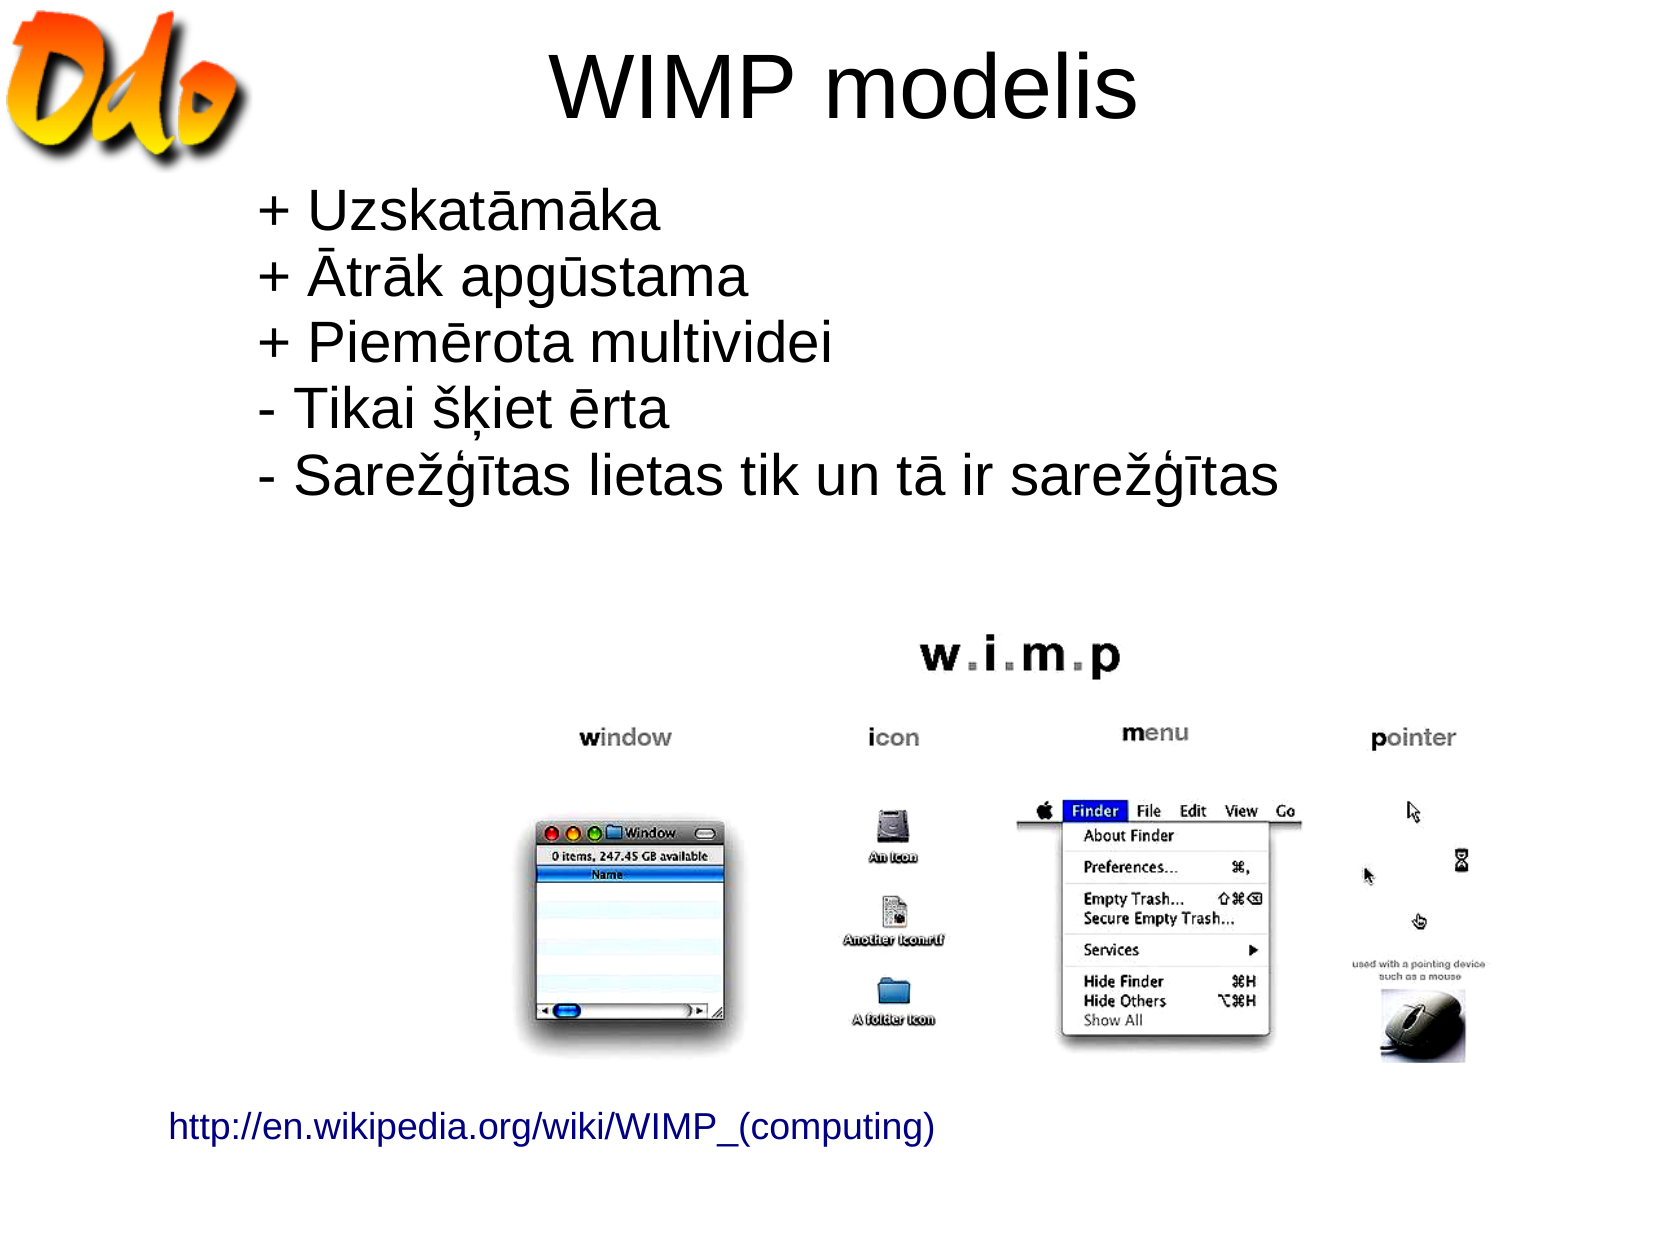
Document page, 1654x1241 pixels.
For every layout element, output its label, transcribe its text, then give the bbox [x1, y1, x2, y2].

picture [506, 602, 1542, 1086]
list + Uzskatāmāka + Ātrāk apgūstama + Piemērota multividei - Tikai šķiet ērta - Sarežģītas lietas tik un tā ir sarežģītas [76, 177, 1542, 550]
picture [5, 6, 263, 178]
text_box http://en.wikipedia.org/wiki/WIMP_(computing) [153, 1098, 951, 1156]
title WIMP modelis [70, 39, 1619, 142]
